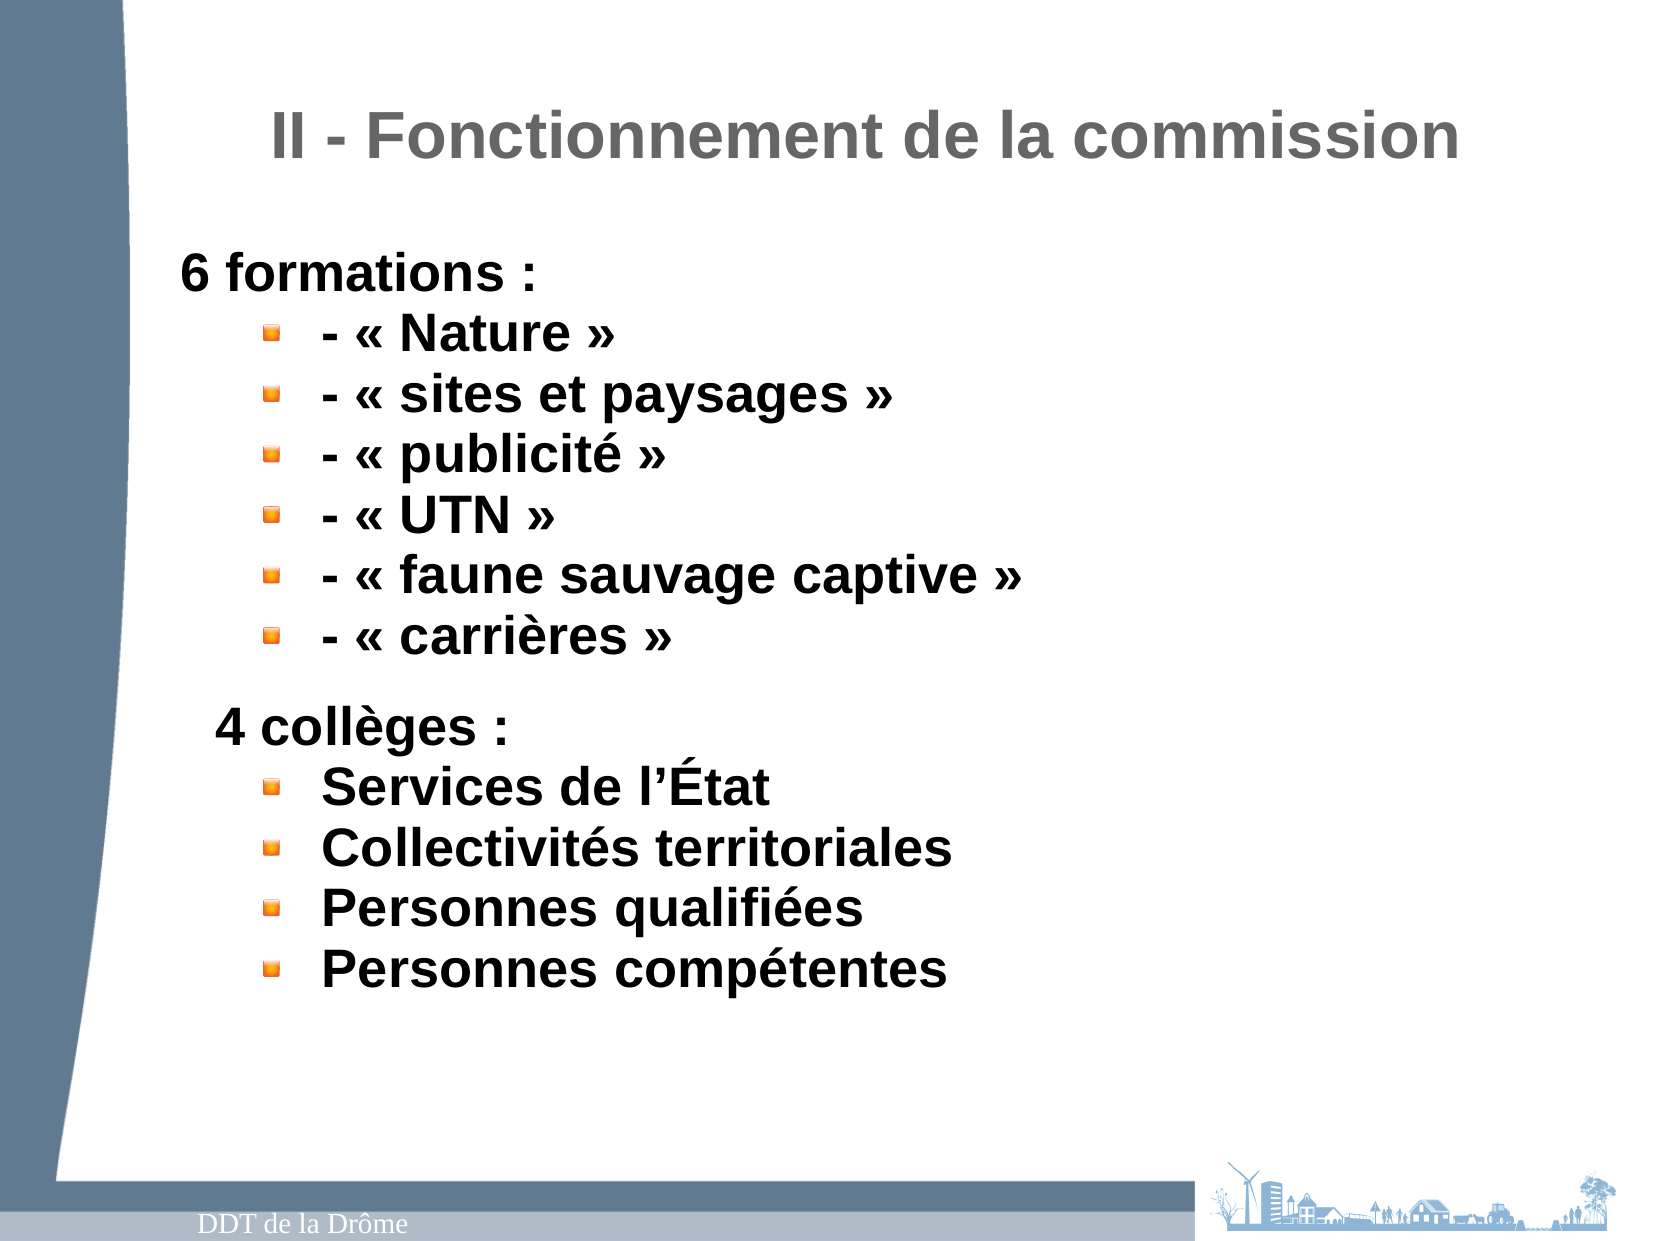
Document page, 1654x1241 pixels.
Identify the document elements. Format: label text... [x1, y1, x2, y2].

title II - Fonctionnement de la commission [118, 39, 1591, 233]
text_box 6 formations : - « Nature » - « sites et paysages » - « publicité » - « UTN » - « faune sauvage captive » - « carrières » 4 collèges : Services de l’État Collectivités territoriales Personnes qualifiées Personnes compétentes [106, 204, 1571, 1103]
